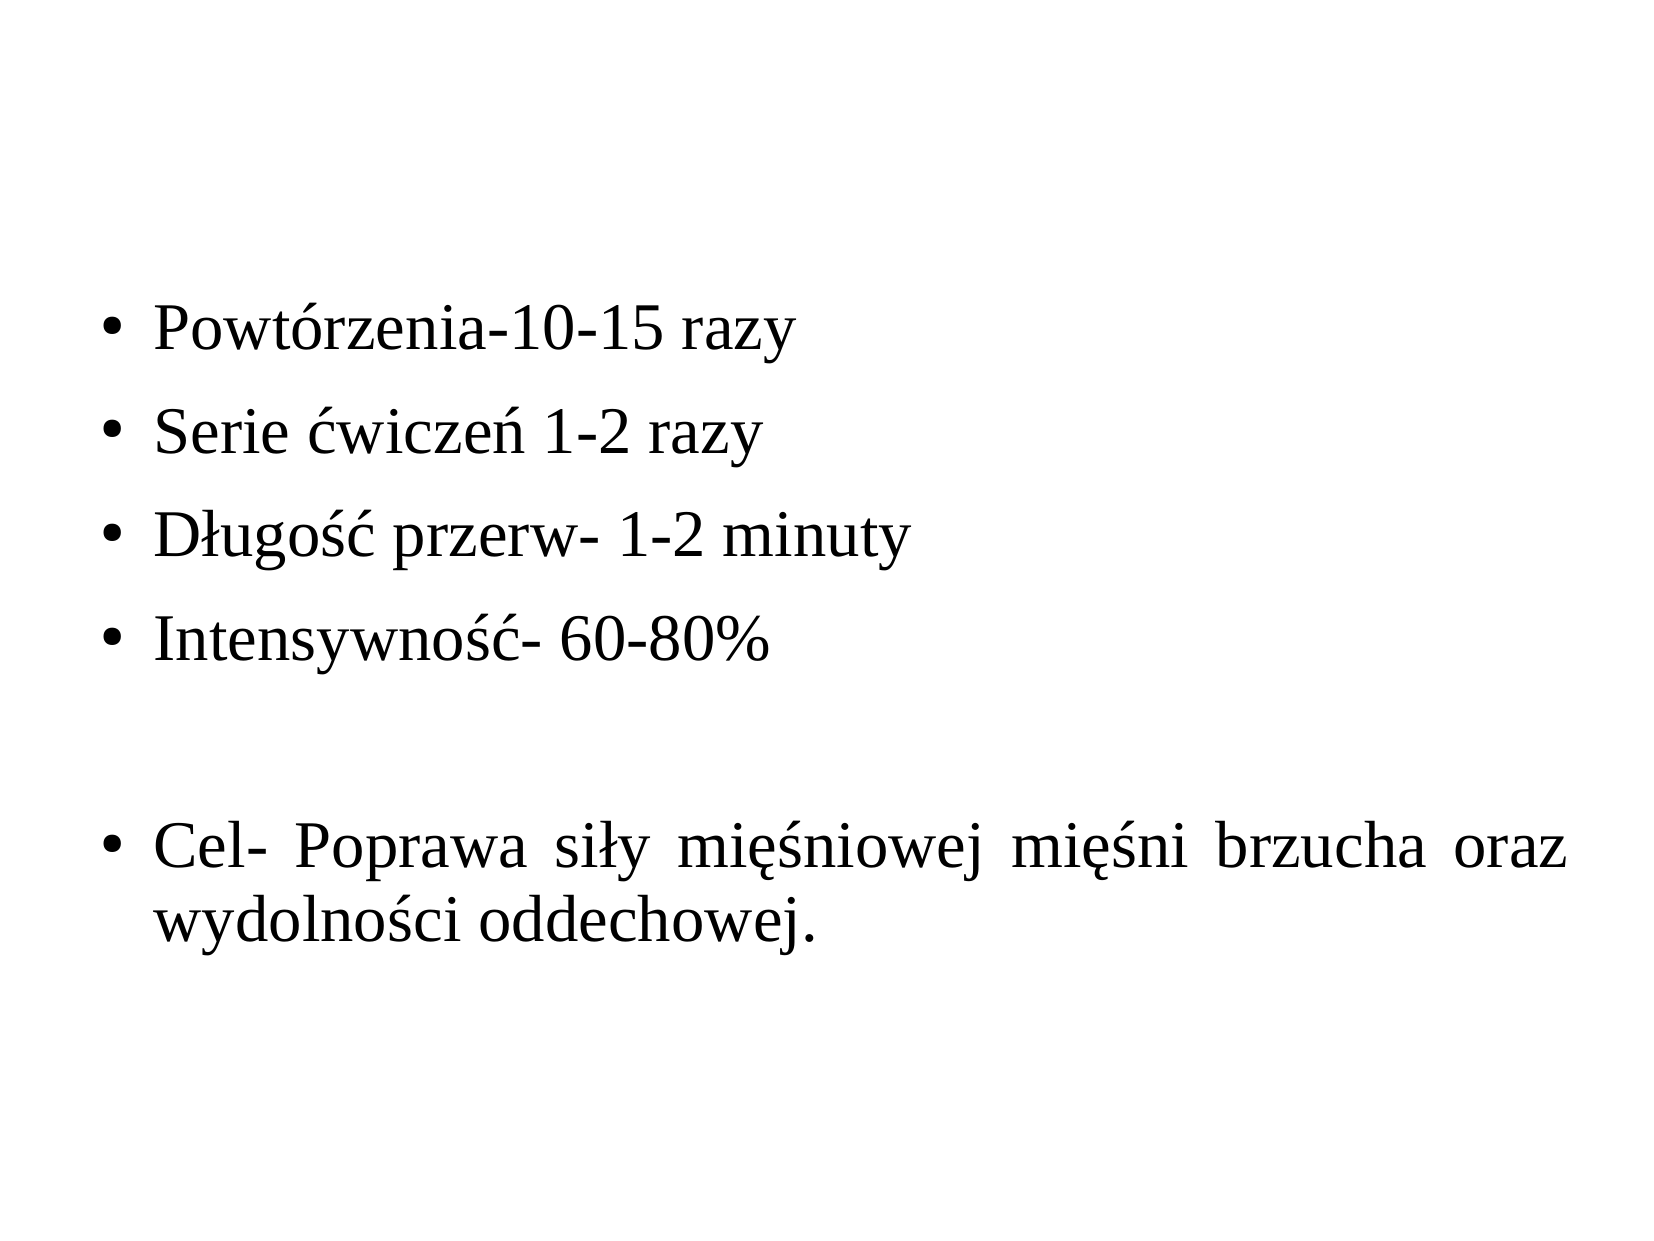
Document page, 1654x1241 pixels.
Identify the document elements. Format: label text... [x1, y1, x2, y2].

list Powtórzenia-10-15 razy Serie ćwiczeń 1-2 razy Długość przerw- 1-2 minuty Intensywność- 60-80% Cel- Poprawa siły mięśniowej mięśni brzucha oraz wydolności oddechowej. [82, 290, 1571, 1109]
